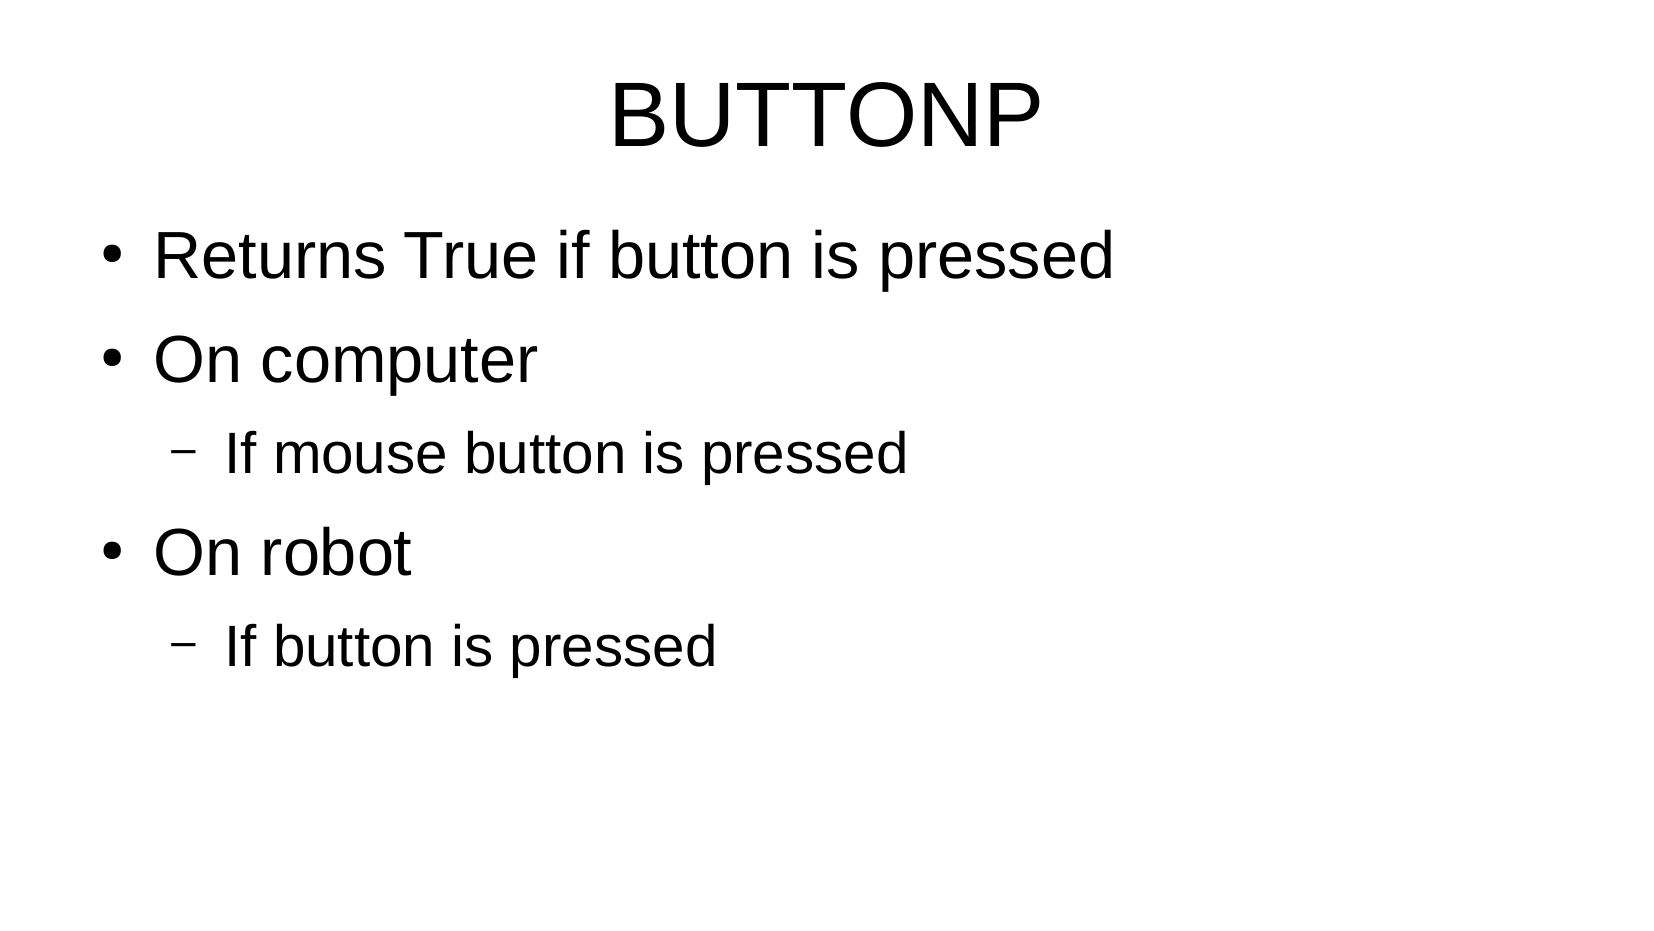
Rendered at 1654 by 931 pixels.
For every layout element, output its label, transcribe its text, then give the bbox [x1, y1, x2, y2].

list Returns True if button is pressed On computer If mouse button is pressed On robot If button is pressed [82, 217, 1571, 758]
title BUTTONP [82, 37, 1571, 193]
